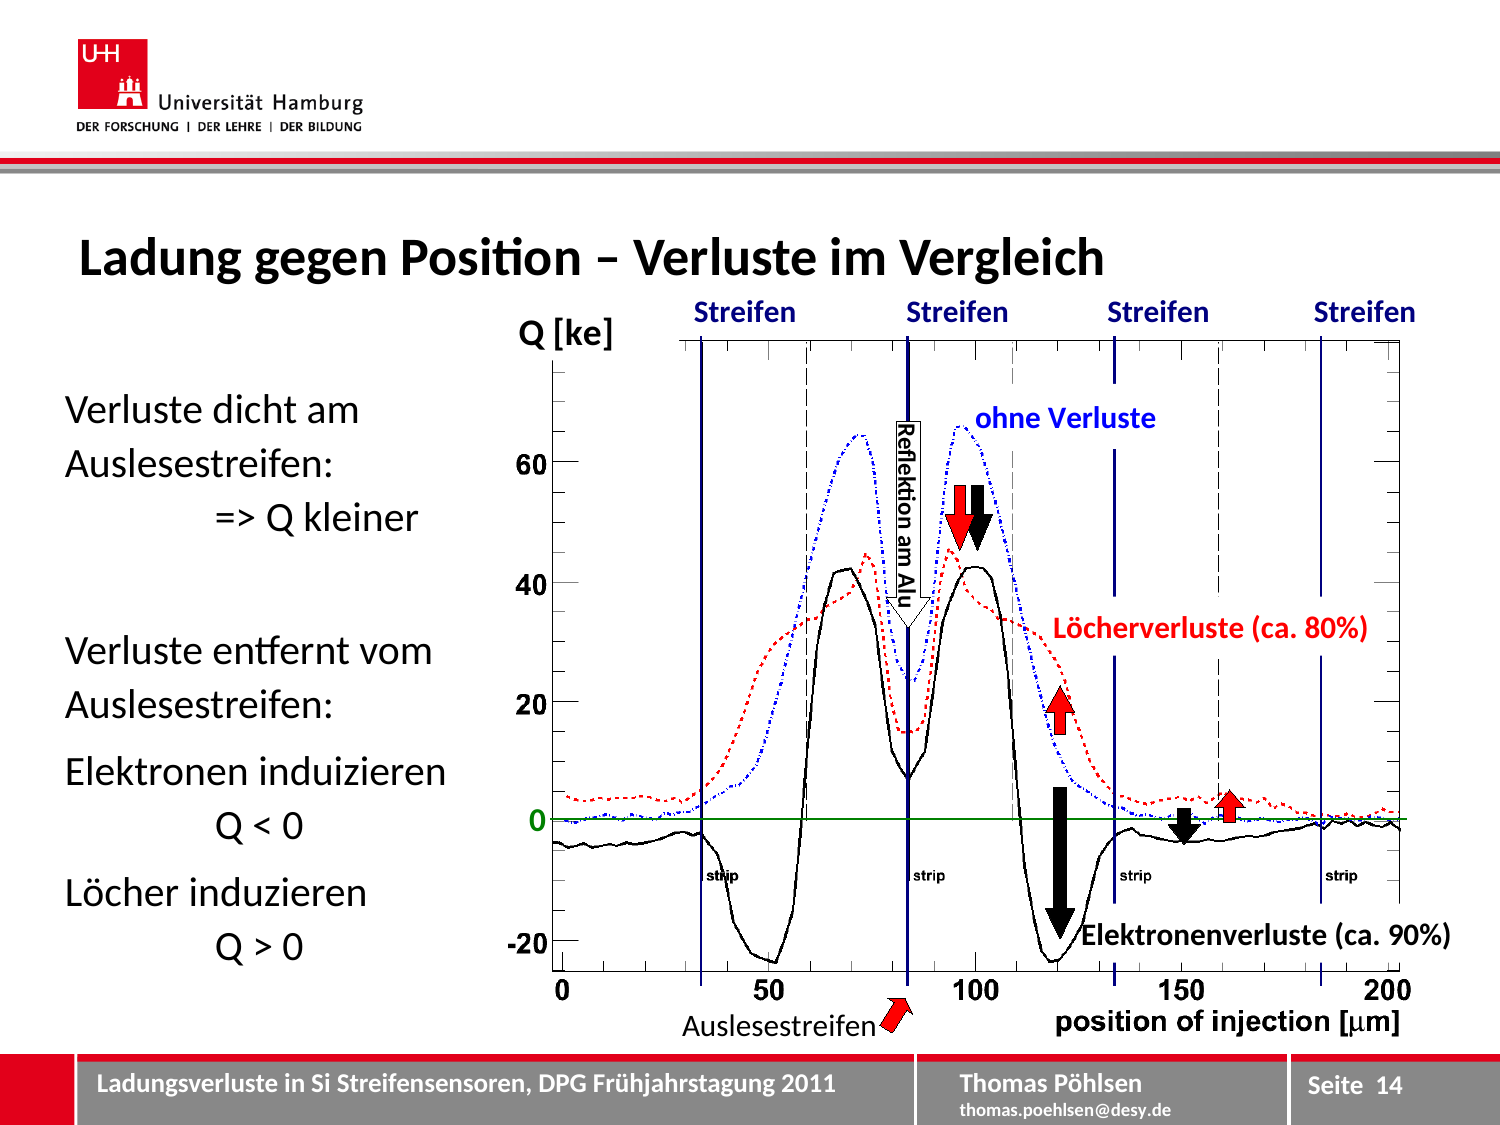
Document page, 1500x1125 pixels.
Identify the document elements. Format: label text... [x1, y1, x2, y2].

picture [501, 337, 700, 818]
picture [501, 820, 1418, 1046]
text_box Streifen [1299, 283, 1432, 336]
text_box [1045, 787, 1075, 939]
picture [1322, 336, 1418, 903]
picture [702, 304, 906, 818]
text_box Elektronenverluste (ca. 90%) [1104, 903, 1430, 963]
picture [980, 416, 986, 425]
text_box [879, 998, 913, 1033]
text_box [1168, 808, 1201, 845]
subtitle Verluste dicht am Auslesestreifen: => Q kleiner Verluste entfernt vom Auslesestreifen: Elektronen induizieren Q < 0 Löcher induzieren Q > 0 [64, 326, 473, 1020]
text_box Reflektion am Alu [886, 421, 931, 628]
text_box [1214, 789, 1246, 823]
text_box Löcherverluste (ca. 80%) [1074, 596, 1341, 656]
text_box [1045, 685, 1075, 735]
text_box Q [ke] [496, 301, 680, 361]
title Ladung gegen Position – Verluste im Vergleich [64, 200, 1436, 308]
text_box [945, 485, 993, 551]
picture [1116, 820, 1320, 903]
picture [909, 304, 1113, 818]
picture [1116, 656, 1320, 818]
text_box Streifen [679, 283, 812, 337]
text_box Auslesestreifen [667, 998, 893, 1085]
text_box Streifen [1092, 283, 1225, 336]
picture [1116, 304, 1320, 596]
text_box 0 [501, 788, 551, 848]
picture [0, 0, 1500, 174]
text_box ohne Verluste [986, 383, 1146, 449]
text_box Streifen [891, 283, 1024, 336]
